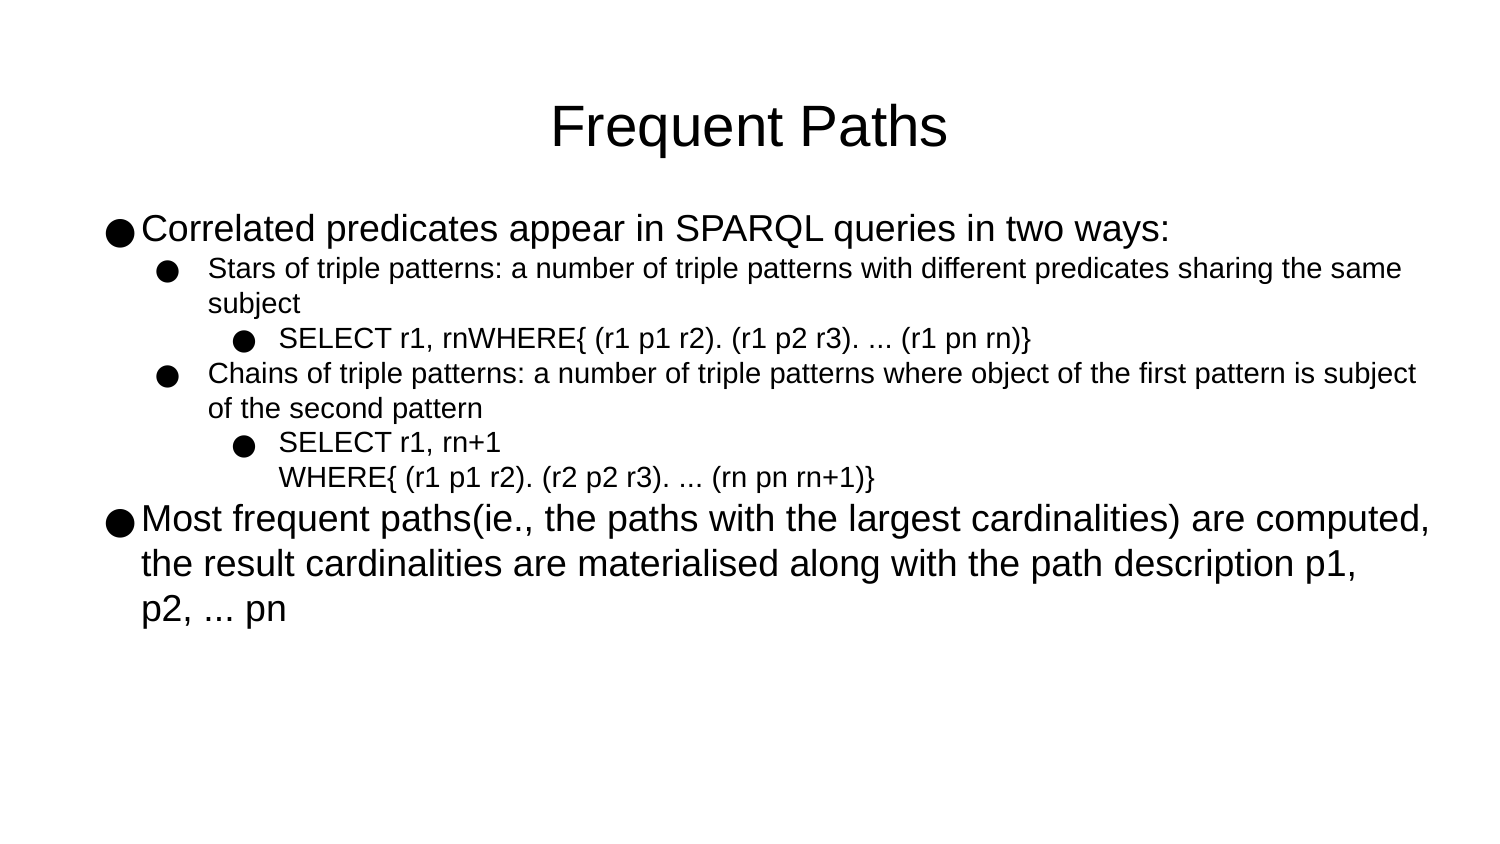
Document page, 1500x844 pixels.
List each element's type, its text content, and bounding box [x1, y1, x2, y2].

text_box Frequent Paths [51, 72, 1449, 167]
text_box Correlated predicates appear in SPARQL queries in two ways: Stars of triple patterns: a number of triple patterns with different predicates sharing the same subject SELECT r1, rnWHERE{ (r1 p1 r2). (r1 p2 r3). ... (r1 pn rn)} Chains of triple patterns: a number of triple patterns where object of the first pattern is subject of the second pattern SELECT r1, rn+1 WHERE{ (r1 p1 r2). (r2 p2 r3). ... (rn pn rn+1)} Most frequent paths(ie., the paths with the largest cardinalities) are computed, the result cardinalities are materialised along with the path description p1, p2, ... pn [51, 189, 1449, 750]
